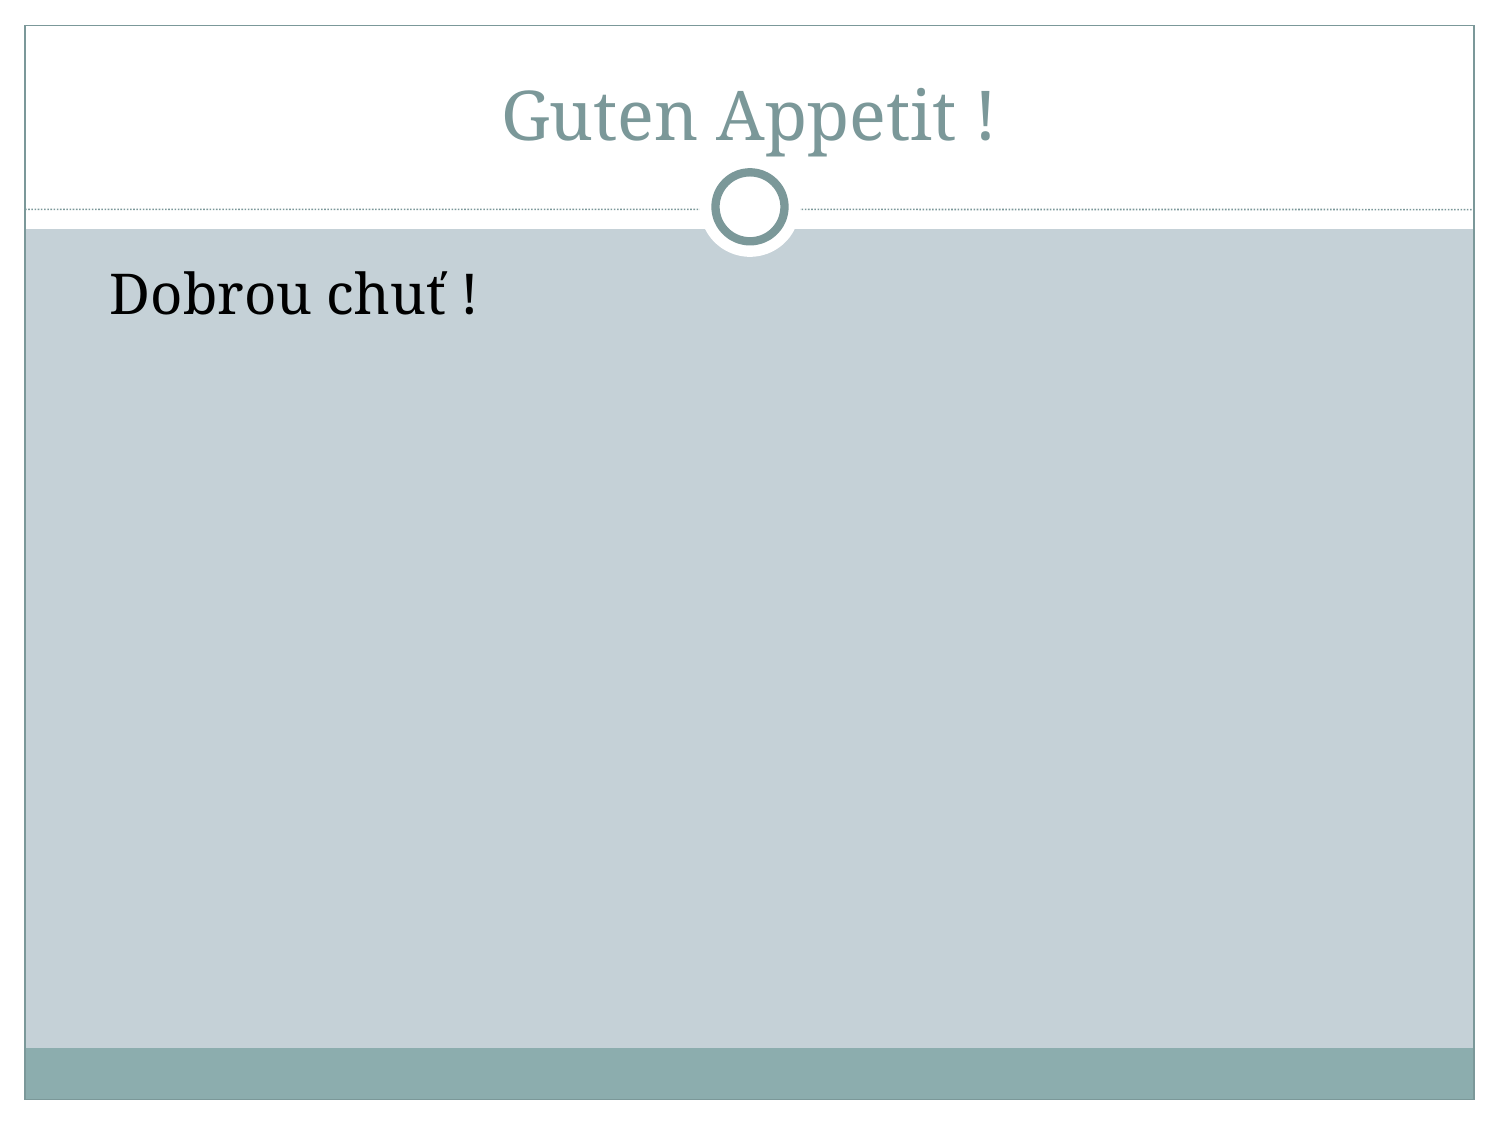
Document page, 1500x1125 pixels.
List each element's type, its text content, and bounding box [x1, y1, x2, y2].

list Dobrou chuť ! [49, 250, 1445, 1001]
title Guten Appetit ! [49, 37, 1450, 162]
